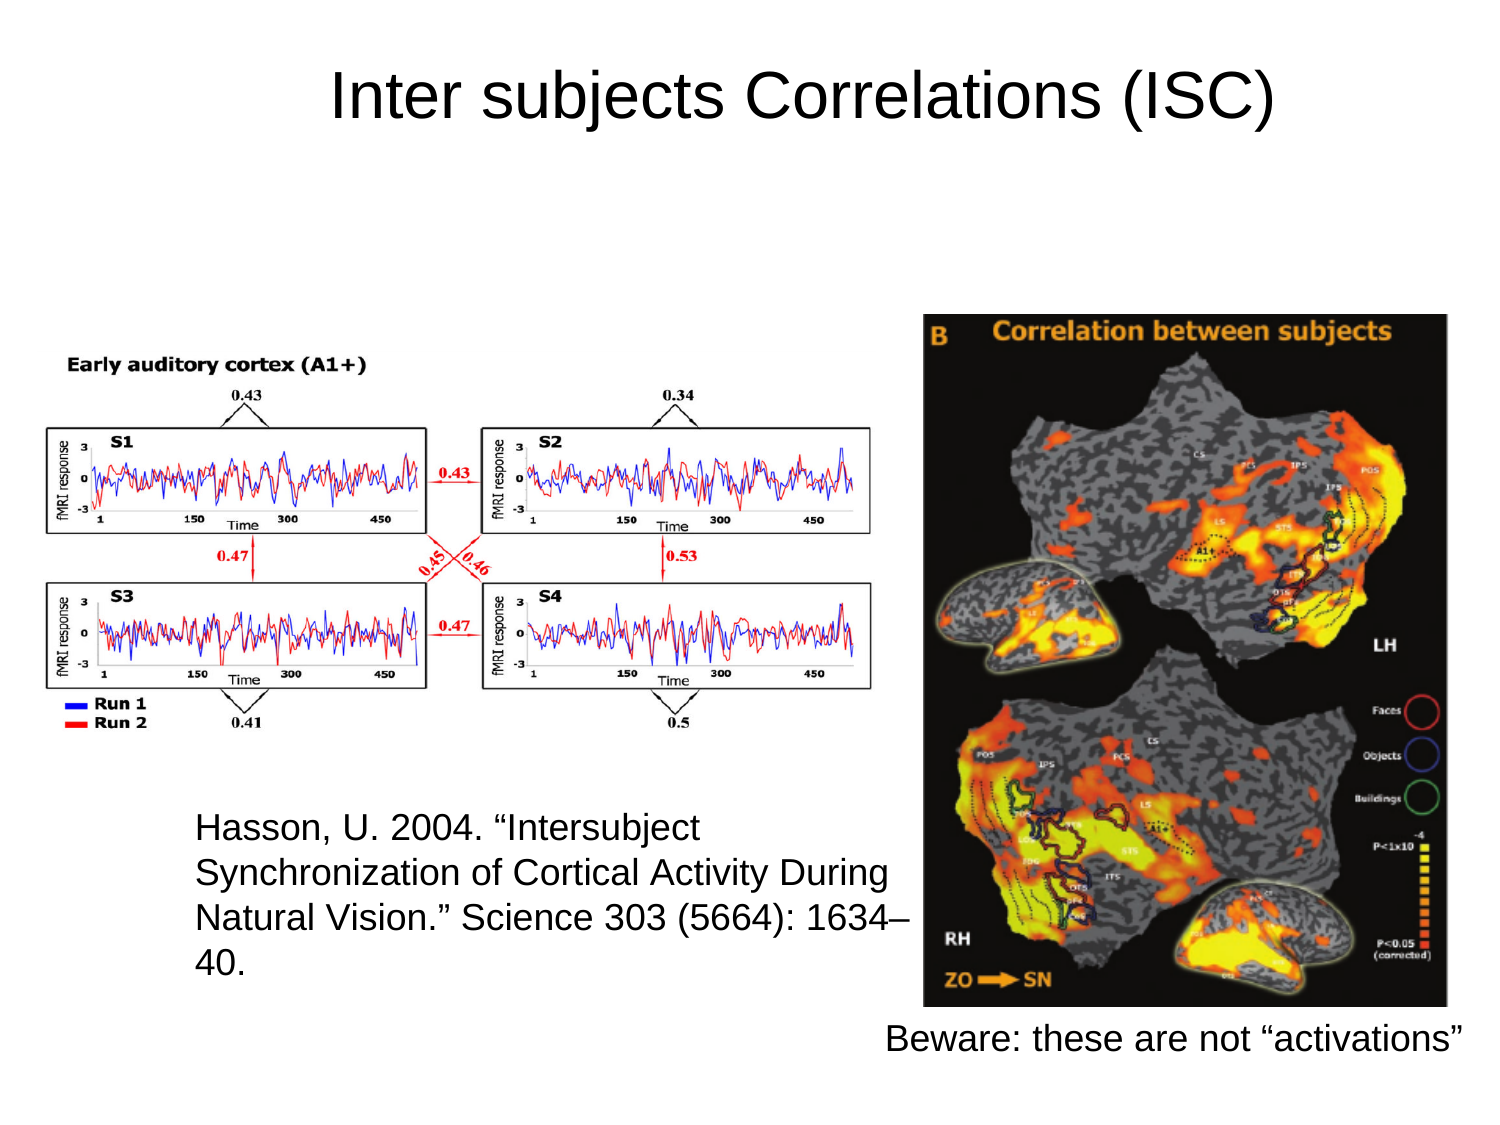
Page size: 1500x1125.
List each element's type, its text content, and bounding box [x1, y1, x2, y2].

text_box Inter subjects Correlations (ISC) [315, 45, 1321, 230]
text_box Hasson, U. 2004. “Intersubject Synchronization of Cortical Activity During Natural Vision.” Science 303 (5664): 1634–40. [180, 795, 931, 1036]
text_box Beware: these are not “activations” [870, 1007, 1500, 1112]
picture [15, 344, 916, 736]
picture [923, 314, 1456, 1007]
